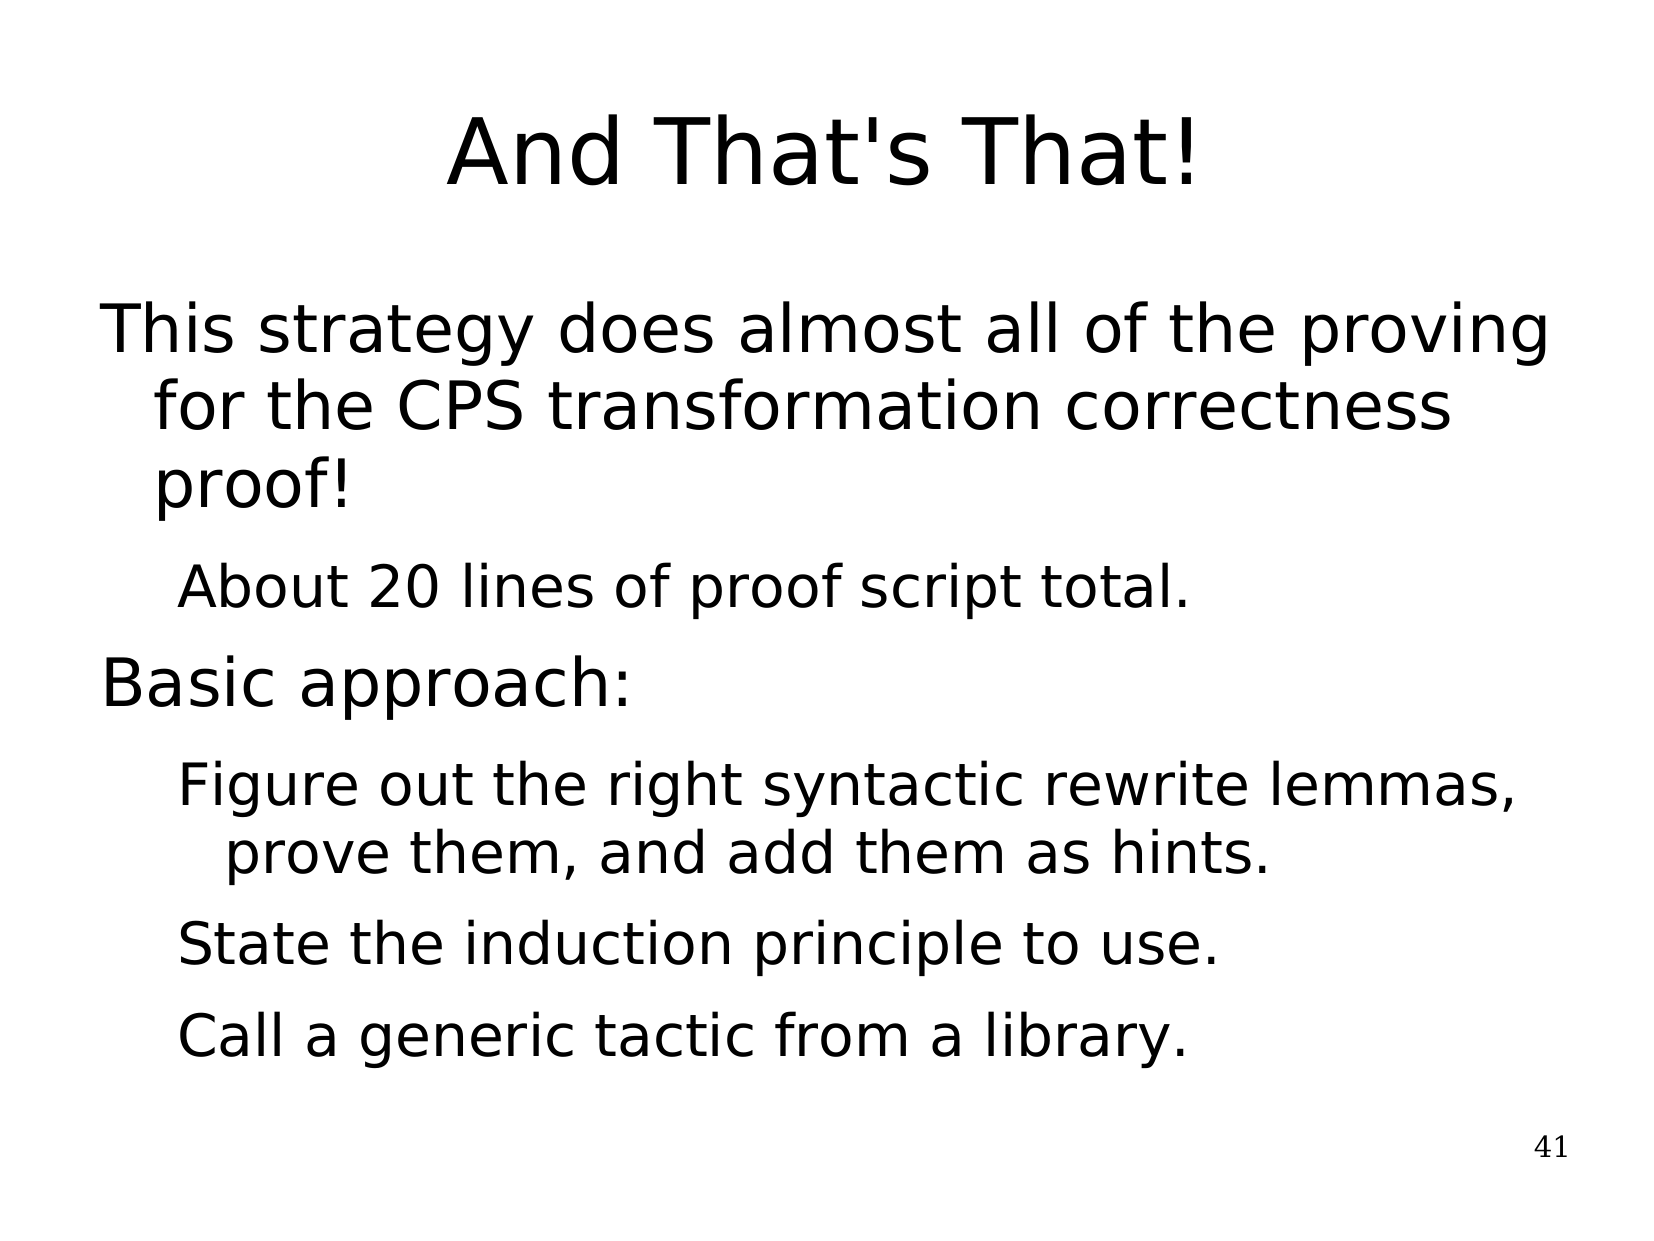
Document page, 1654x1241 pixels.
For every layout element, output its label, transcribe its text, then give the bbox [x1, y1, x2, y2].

list This strategy does almost all of the proving for the CPS transformation correctness proof! About 20 lines of proof script total. Basic approach: Figure out the right syntactic rewrite lemmas, prove them, and add them as hints. State the induction principle to use. Call a generic tactic from a library. [82, 290, 1571, 1094]
title And That's That! [82, 56, 1571, 250]
